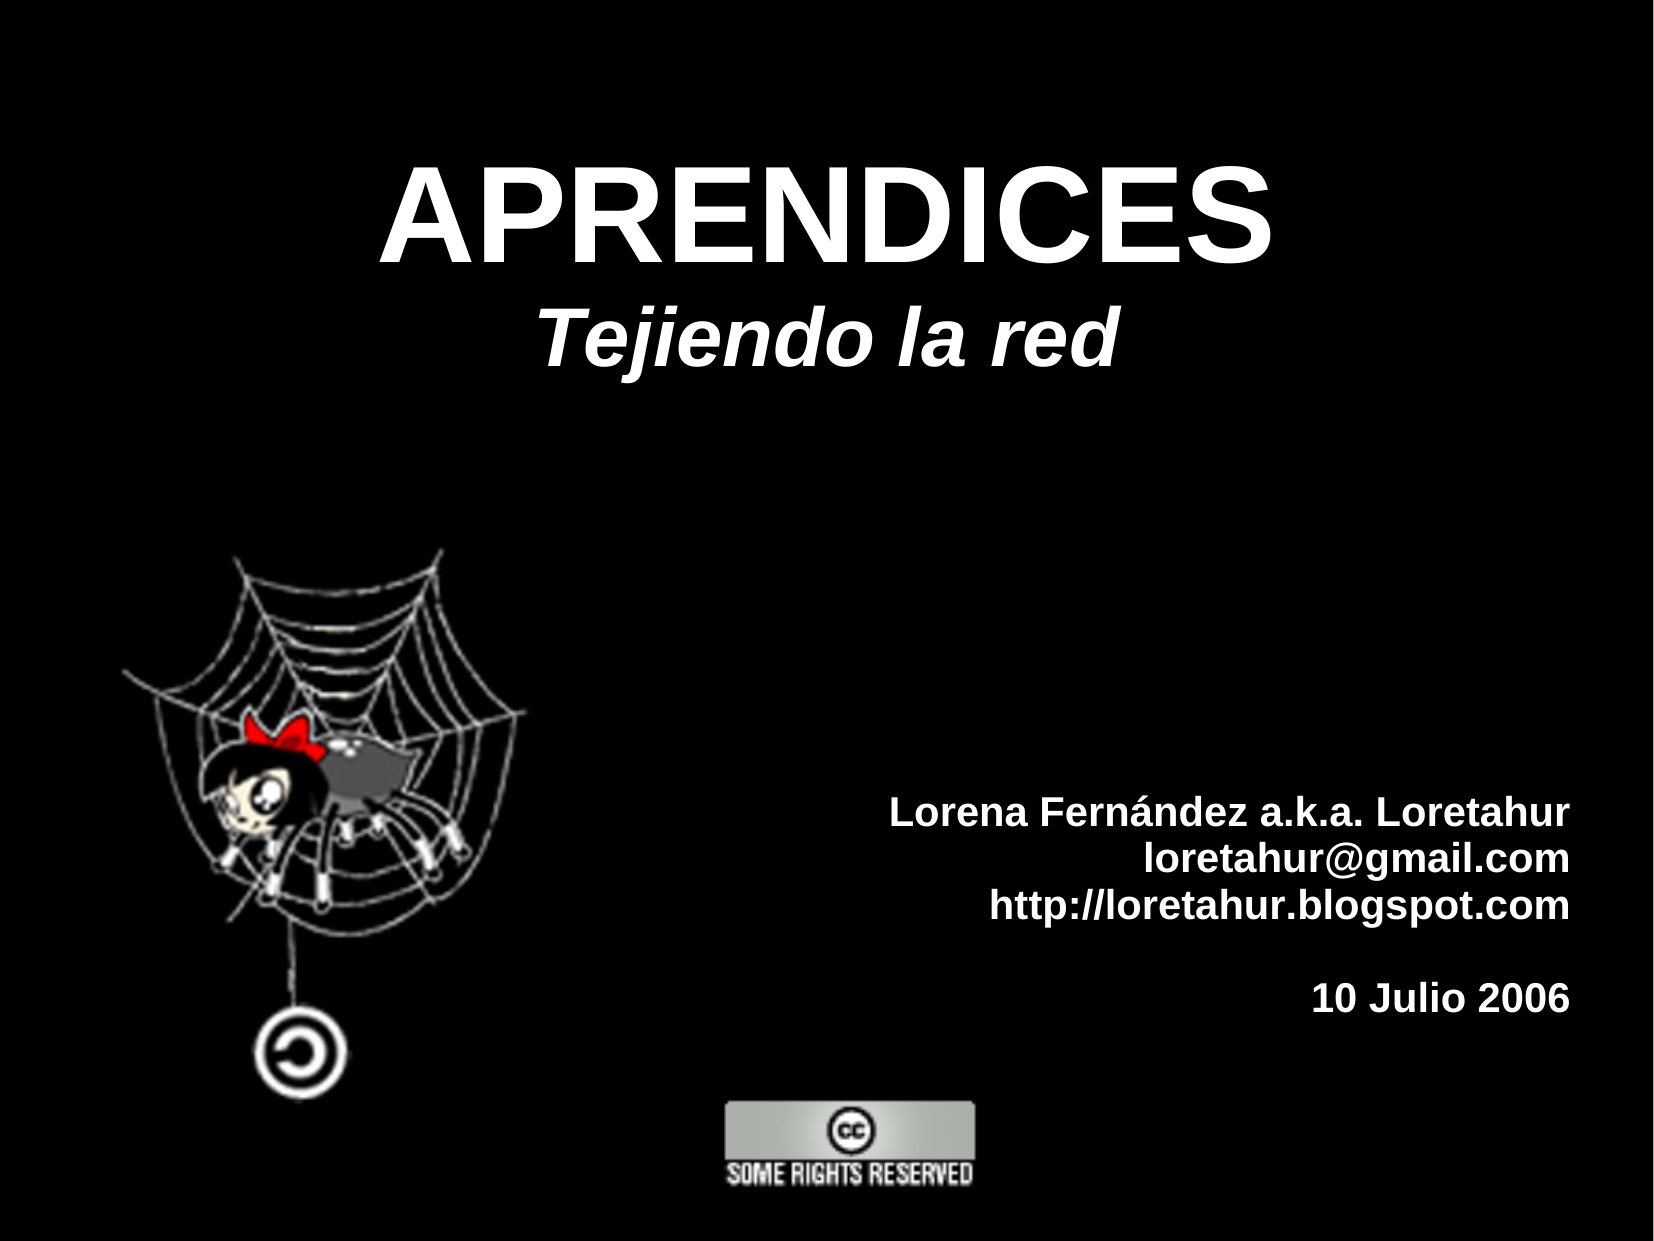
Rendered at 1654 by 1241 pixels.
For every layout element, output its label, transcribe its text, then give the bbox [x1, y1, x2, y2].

picture [0, 0, 1654, 1241]
title APRENDICES Tejiendo la red [82, 49, 1571, 473]
subtitle Lorena Fernández a.k.a. Loretahur loretahur@gmail.com http://loretahur.blogspot.com 10 Julio 2006 [708, 708, 1571, 1102]
